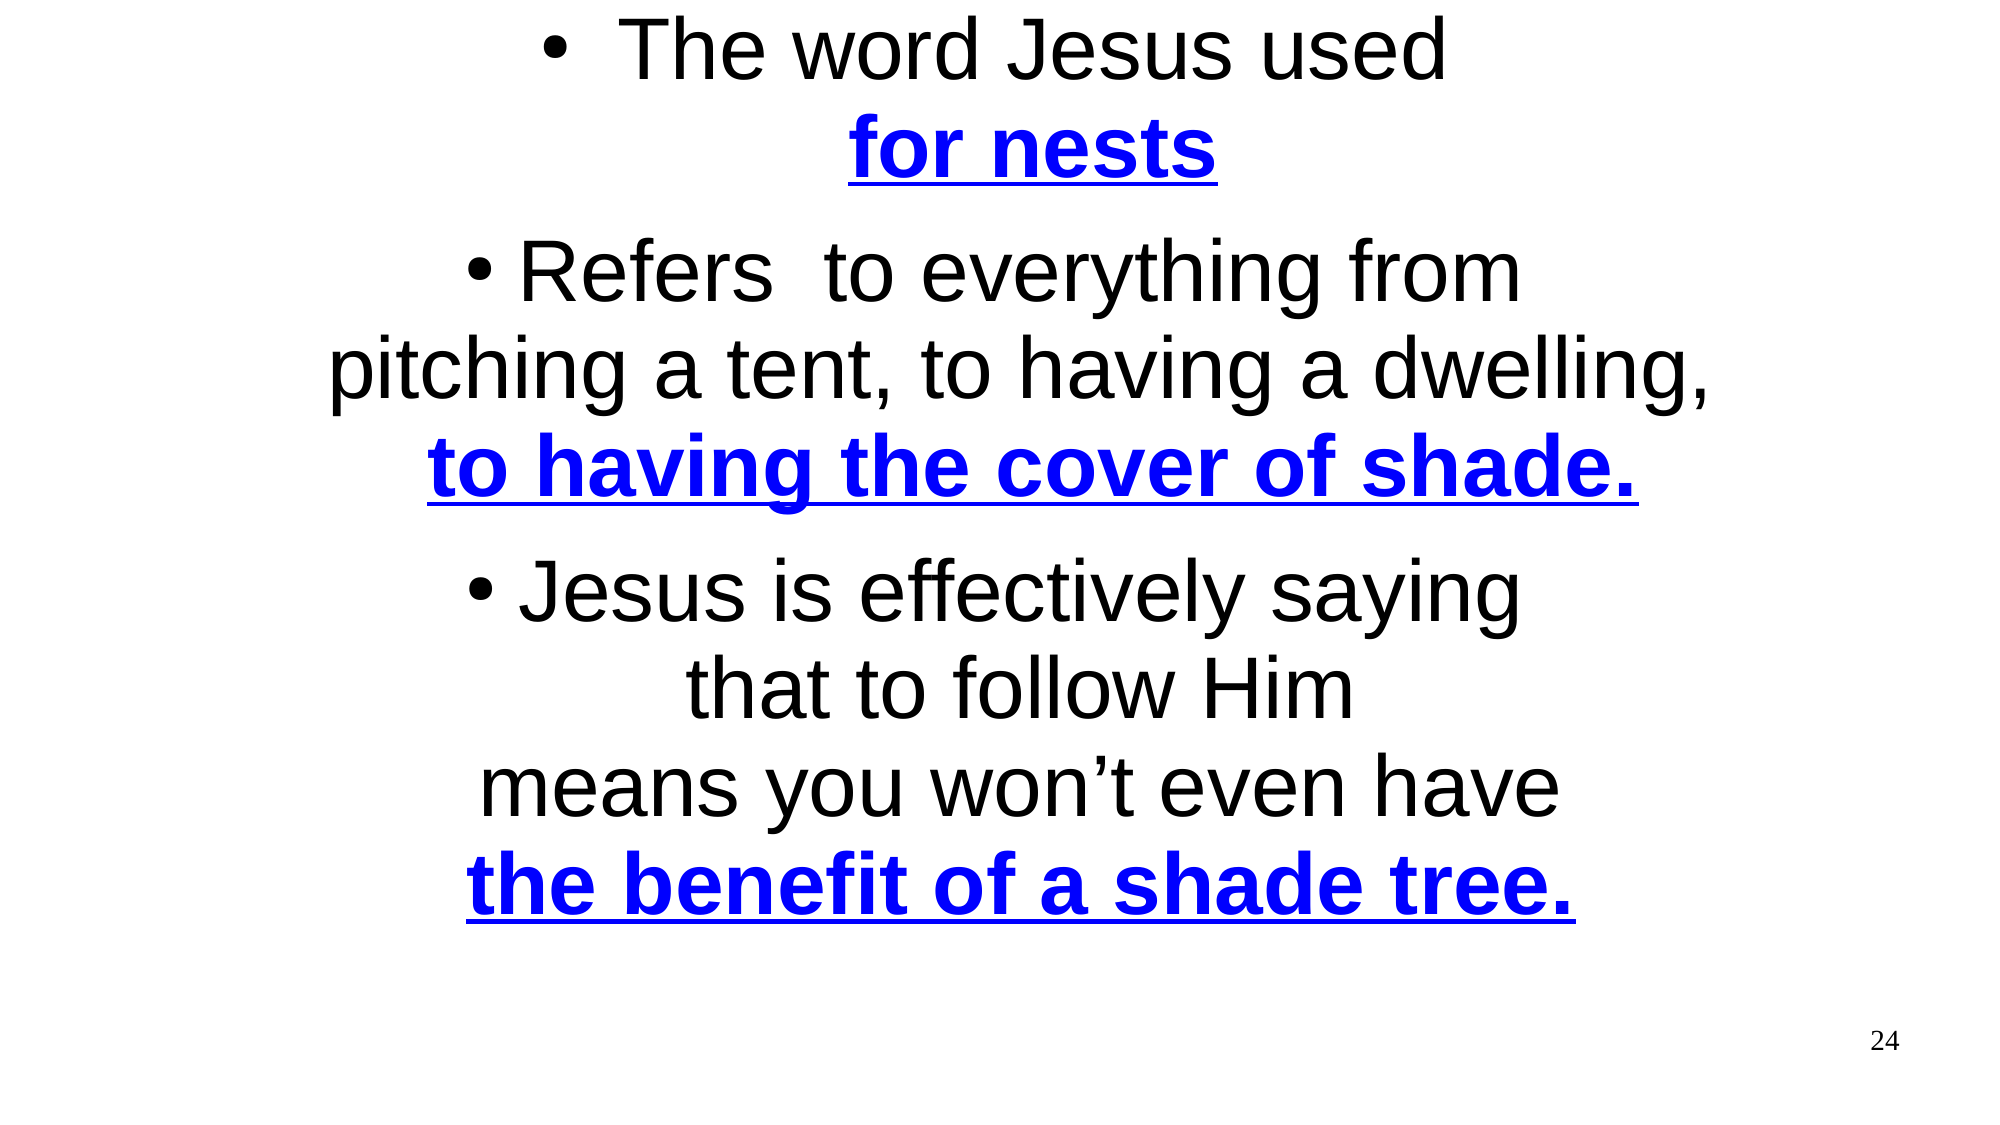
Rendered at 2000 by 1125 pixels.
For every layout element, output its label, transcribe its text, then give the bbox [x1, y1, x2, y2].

list The word Jesus used for nests Refers to everything from pitching a tent, to having a dwelling, to having the cover of shade. Jesus is effectively saying that to follow Him means you won’t even have the benefit of a shade tree. [0, 0, 1996, 1123]
